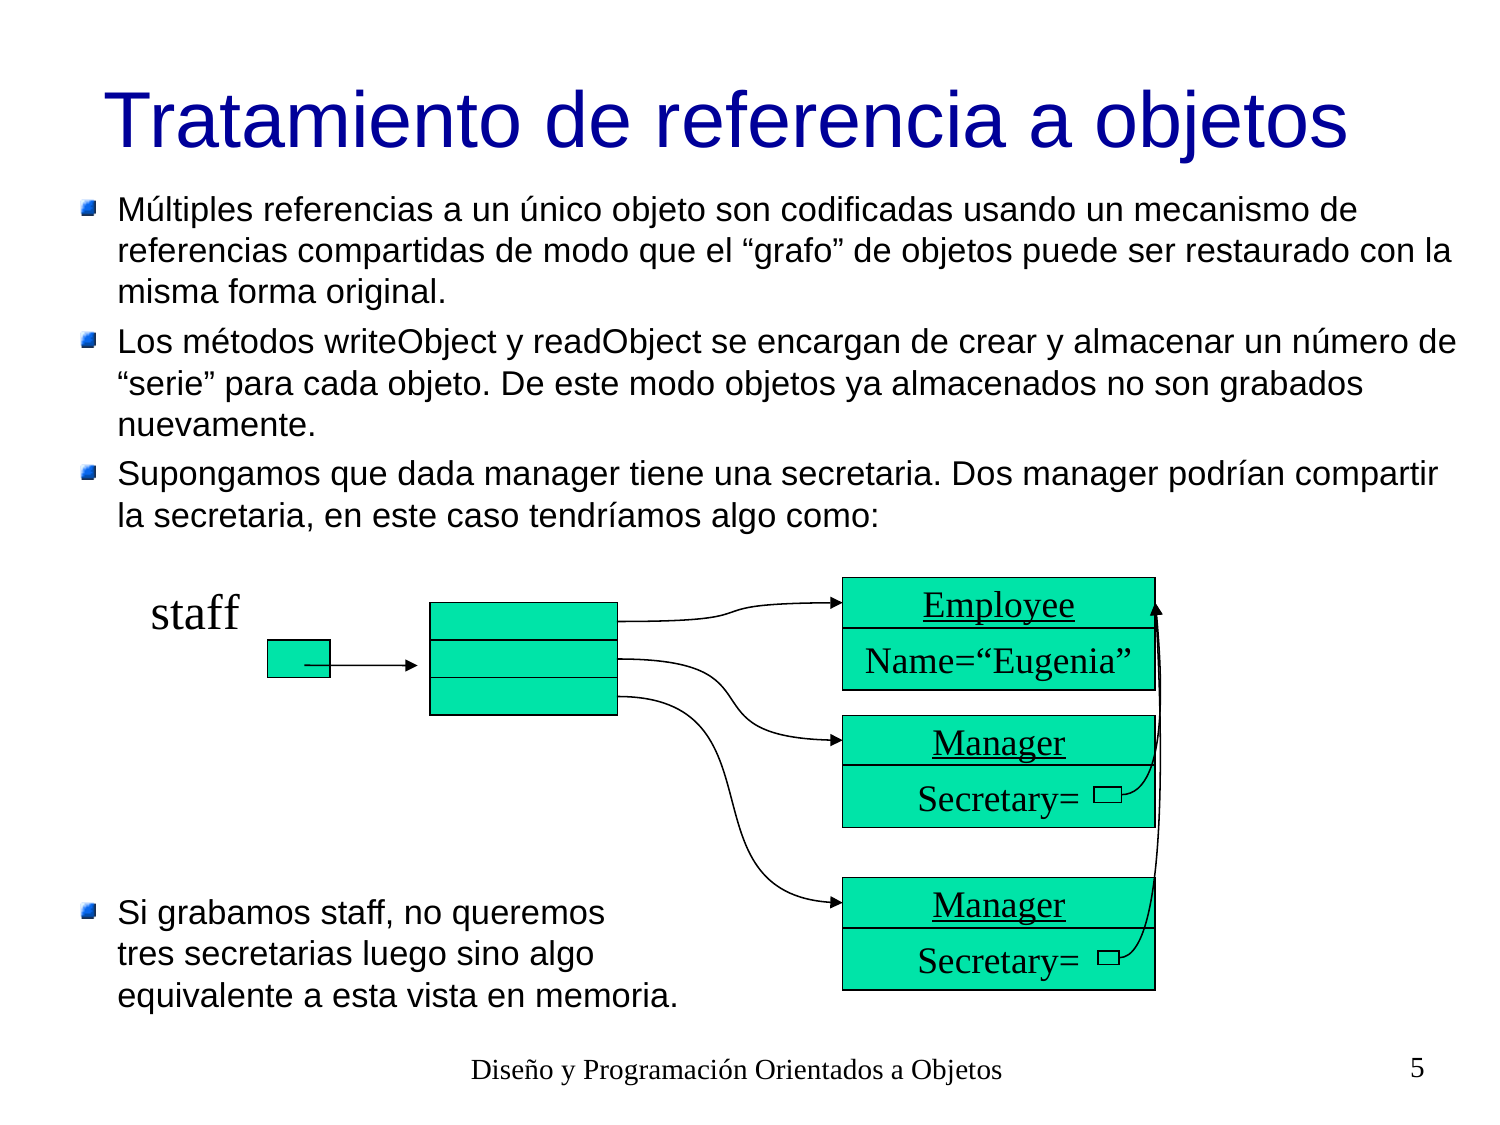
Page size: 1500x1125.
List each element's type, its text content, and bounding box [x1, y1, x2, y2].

text_box Name=“Eugenia” [842, 627, 1156, 691]
text_box Manager [842, 877, 1152, 927]
text_box staff [135, 571, 344, 648]
title Tratamiento de referencia a objetos [60, 37, 1472, 171]
text_box Manager [842, 715, 1156, 765]
text_box Secretary= [842, 927, 1156, 991]
text_box Employee [842, 577, 1156, 627]
text_box Secretary= [842, 765, 1156, 828]
text_box Manager [1146, 877, 1156, 927]
list Múltiples referencias a un único objeto son codificadas usando un mecanismo de referencias compartidas de modo que el “grafo” de objetos puede ser restaurado con la misma forma original. Los métodos writeObject y readObject se encargan de crear y almacenar un número de “serie” para cada objeto. De este modo objetos ya almacenados no son grabados nuevamente. Supongamos que dada manager tiene una secretaria. Dos manager podrían compartir la secretaria, en este caso tendríamos algo como: Si grabamos staff, no queremos tres secretarias luego sino algo equivalente a esta vista en memoria. [60, 186, 1466, 1025]
